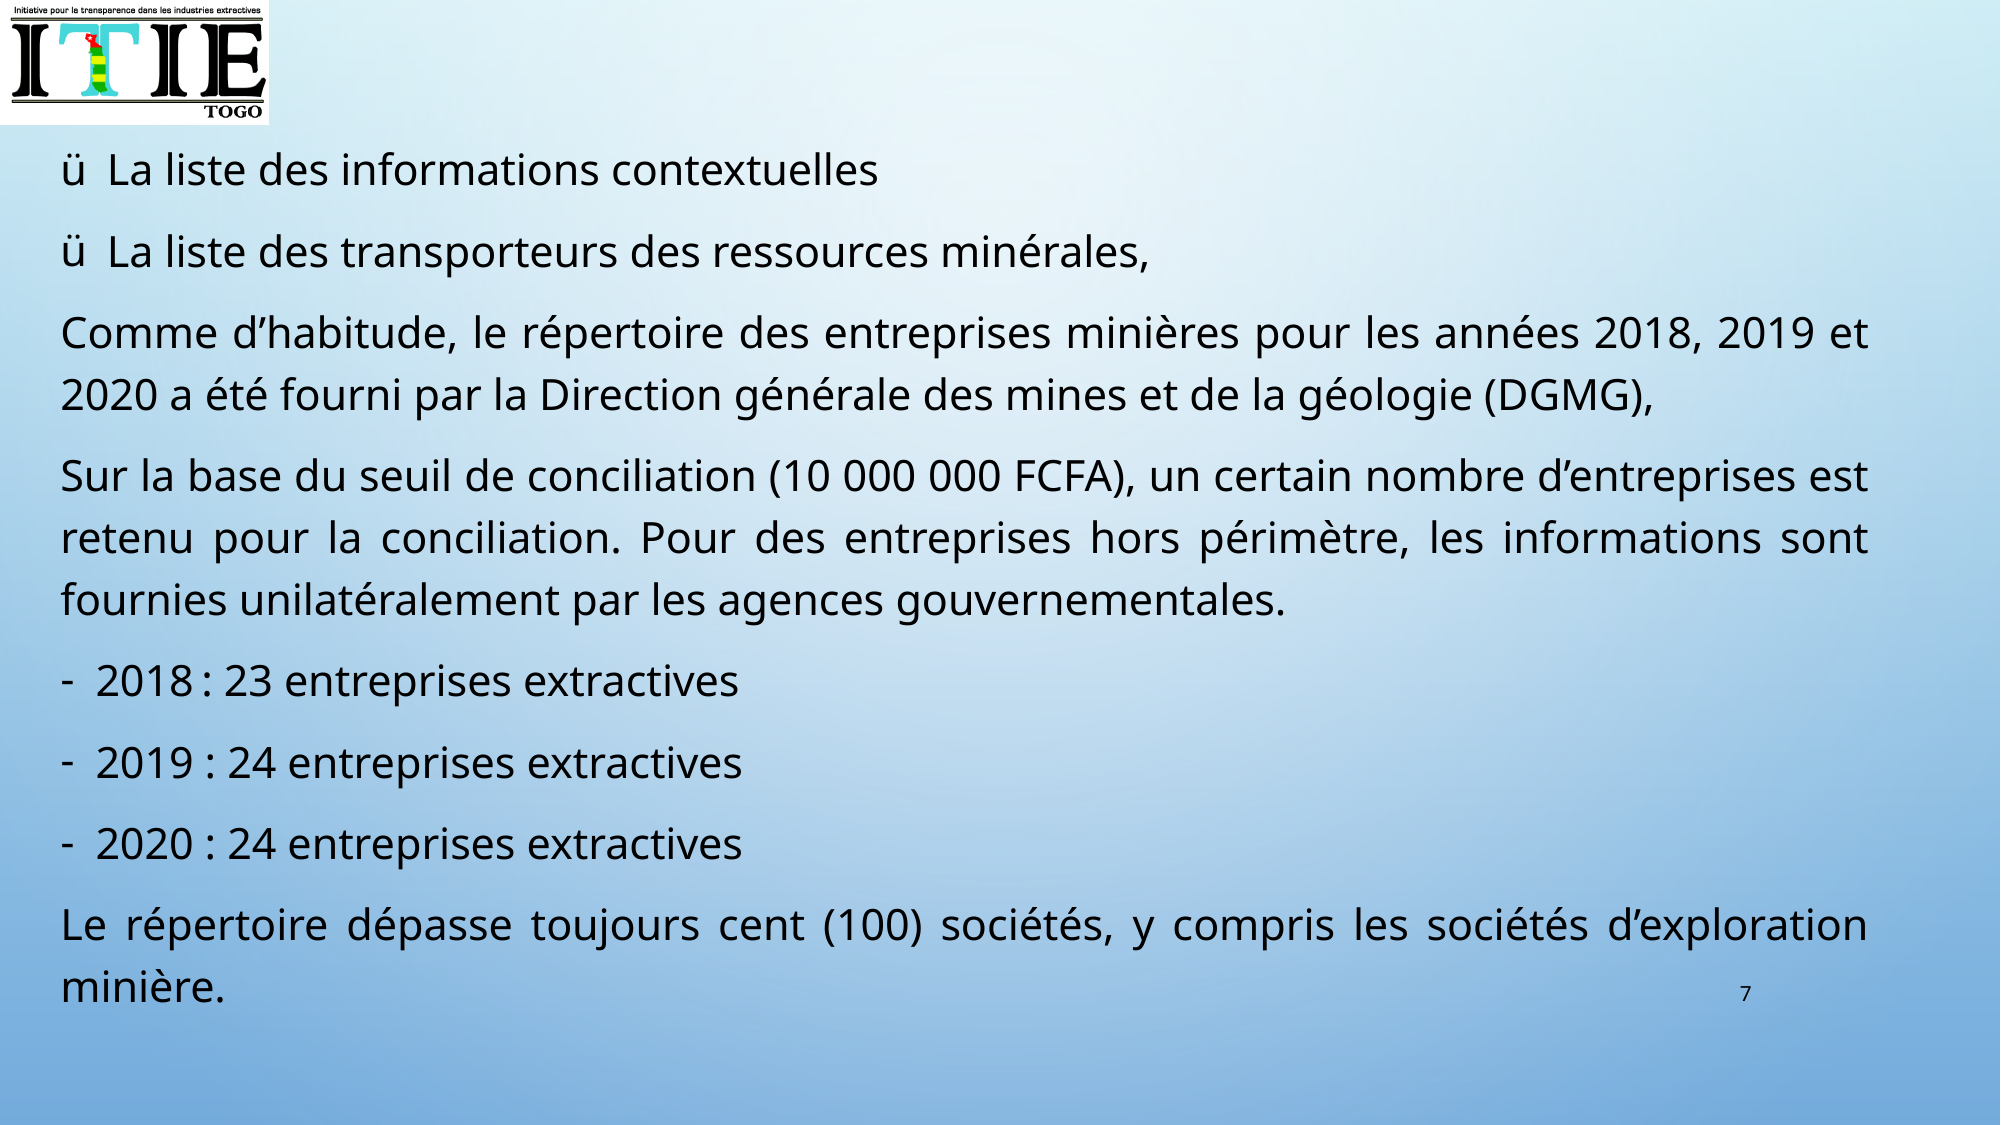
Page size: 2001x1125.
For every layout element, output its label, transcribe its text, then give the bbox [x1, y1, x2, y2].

picture [0, 0, 269, 126]
text_box [1724, 965, 1851, 1025]
list La liste des informations contextuelles La liste des transporteurs des ressources minérales, Comme d’habitude, le répertoire des entreprises minières pour les années 2018, 2019 et 2020 a été fourni par la Direction générale des mines et de la géologie (DGMG), Sur la base du seuil de conciliation (10 000 000 FCFA), un certain nombre d’entreprises est retenu pour la conciliation. Pour des entreprises hors périmètre, les informations sont fournies unilatéralement par les agences gouvernementales. 2018 : 23 entreprises extractives 2019 : 24 entreprises extractives 2020 : 24 entreprises extractives Le répertoire dépasse toujours cent (100) sociétés, y compris les sociétés d’exploration minière. [45, 125, 1955, 1026]
